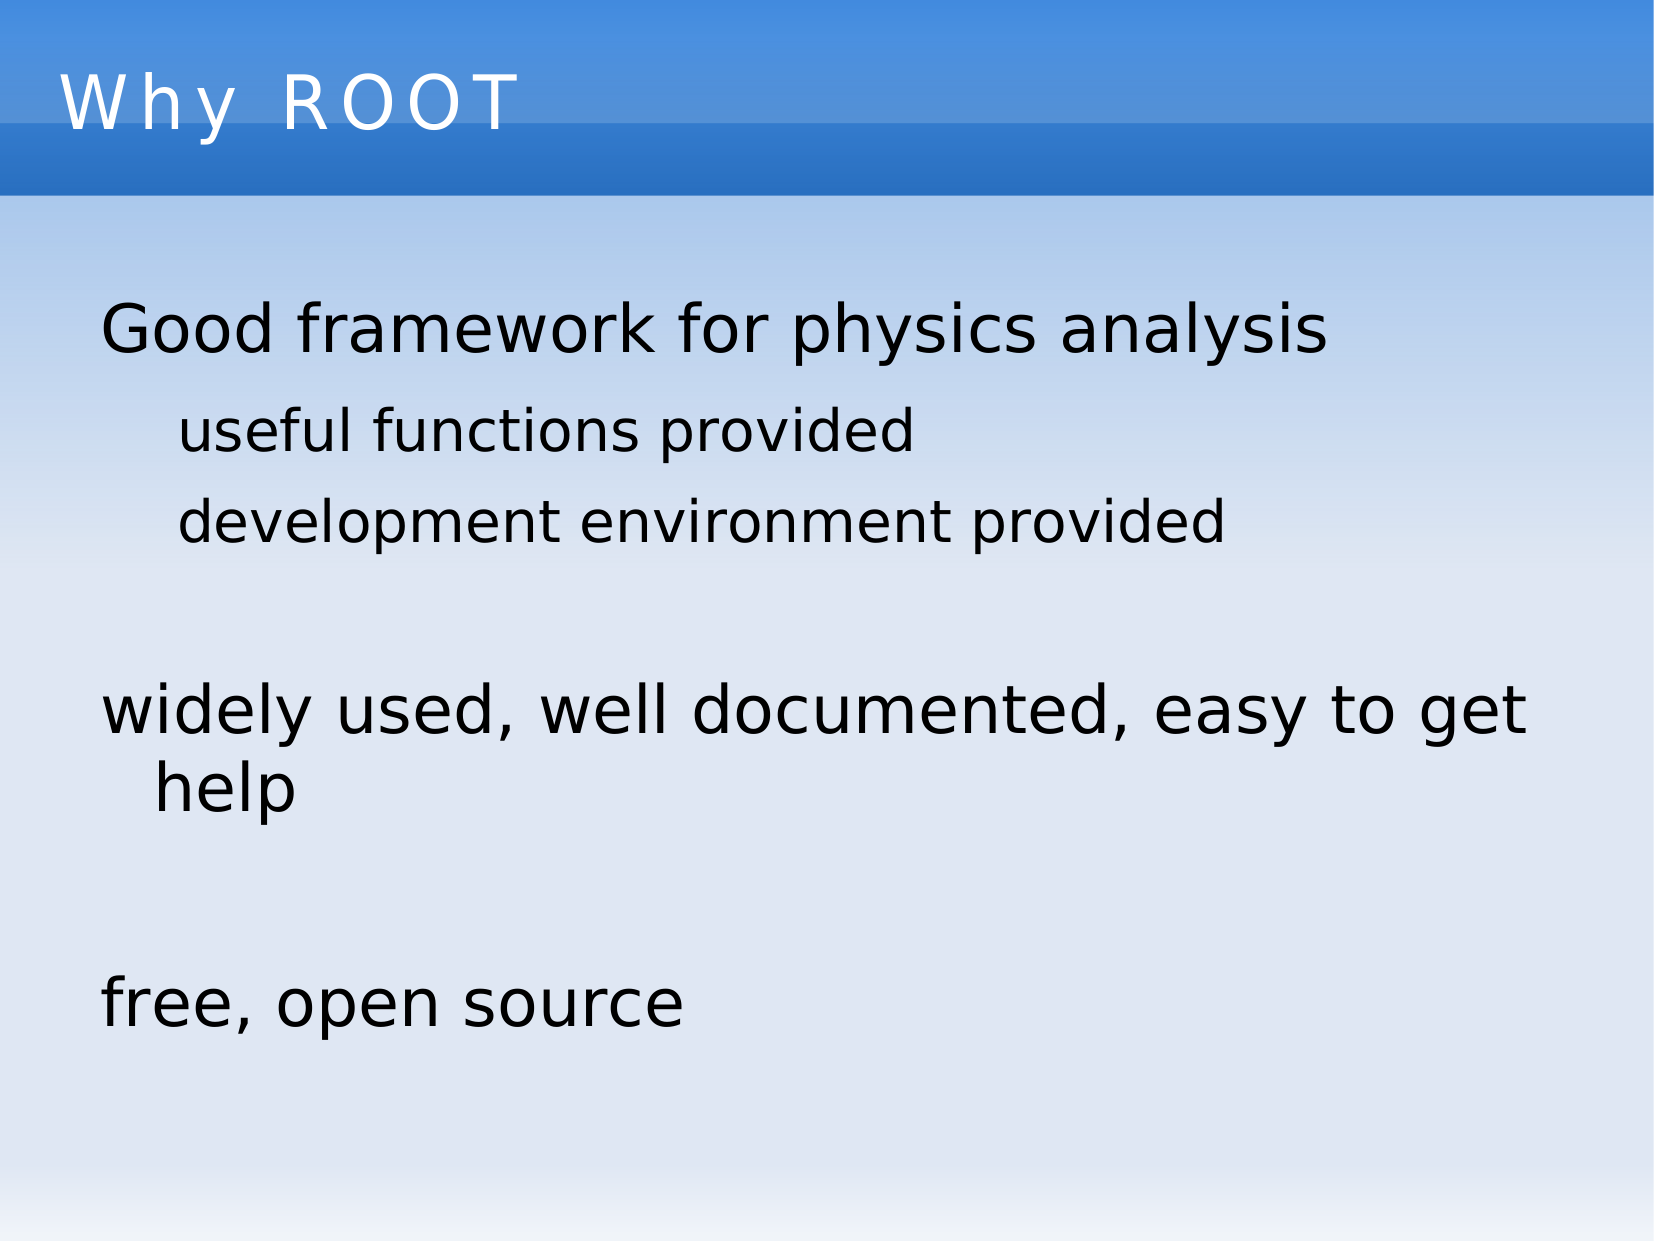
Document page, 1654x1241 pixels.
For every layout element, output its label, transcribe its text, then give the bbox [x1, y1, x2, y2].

title Why ROOT [59, 29, 1270, 178]
picture [0, 0, 1654, 1241]
list Good framework for physics analysis useful functions provided development environment provided widely used, well documented, easy to get help free, open source [82, 290, 1571, 1109]
